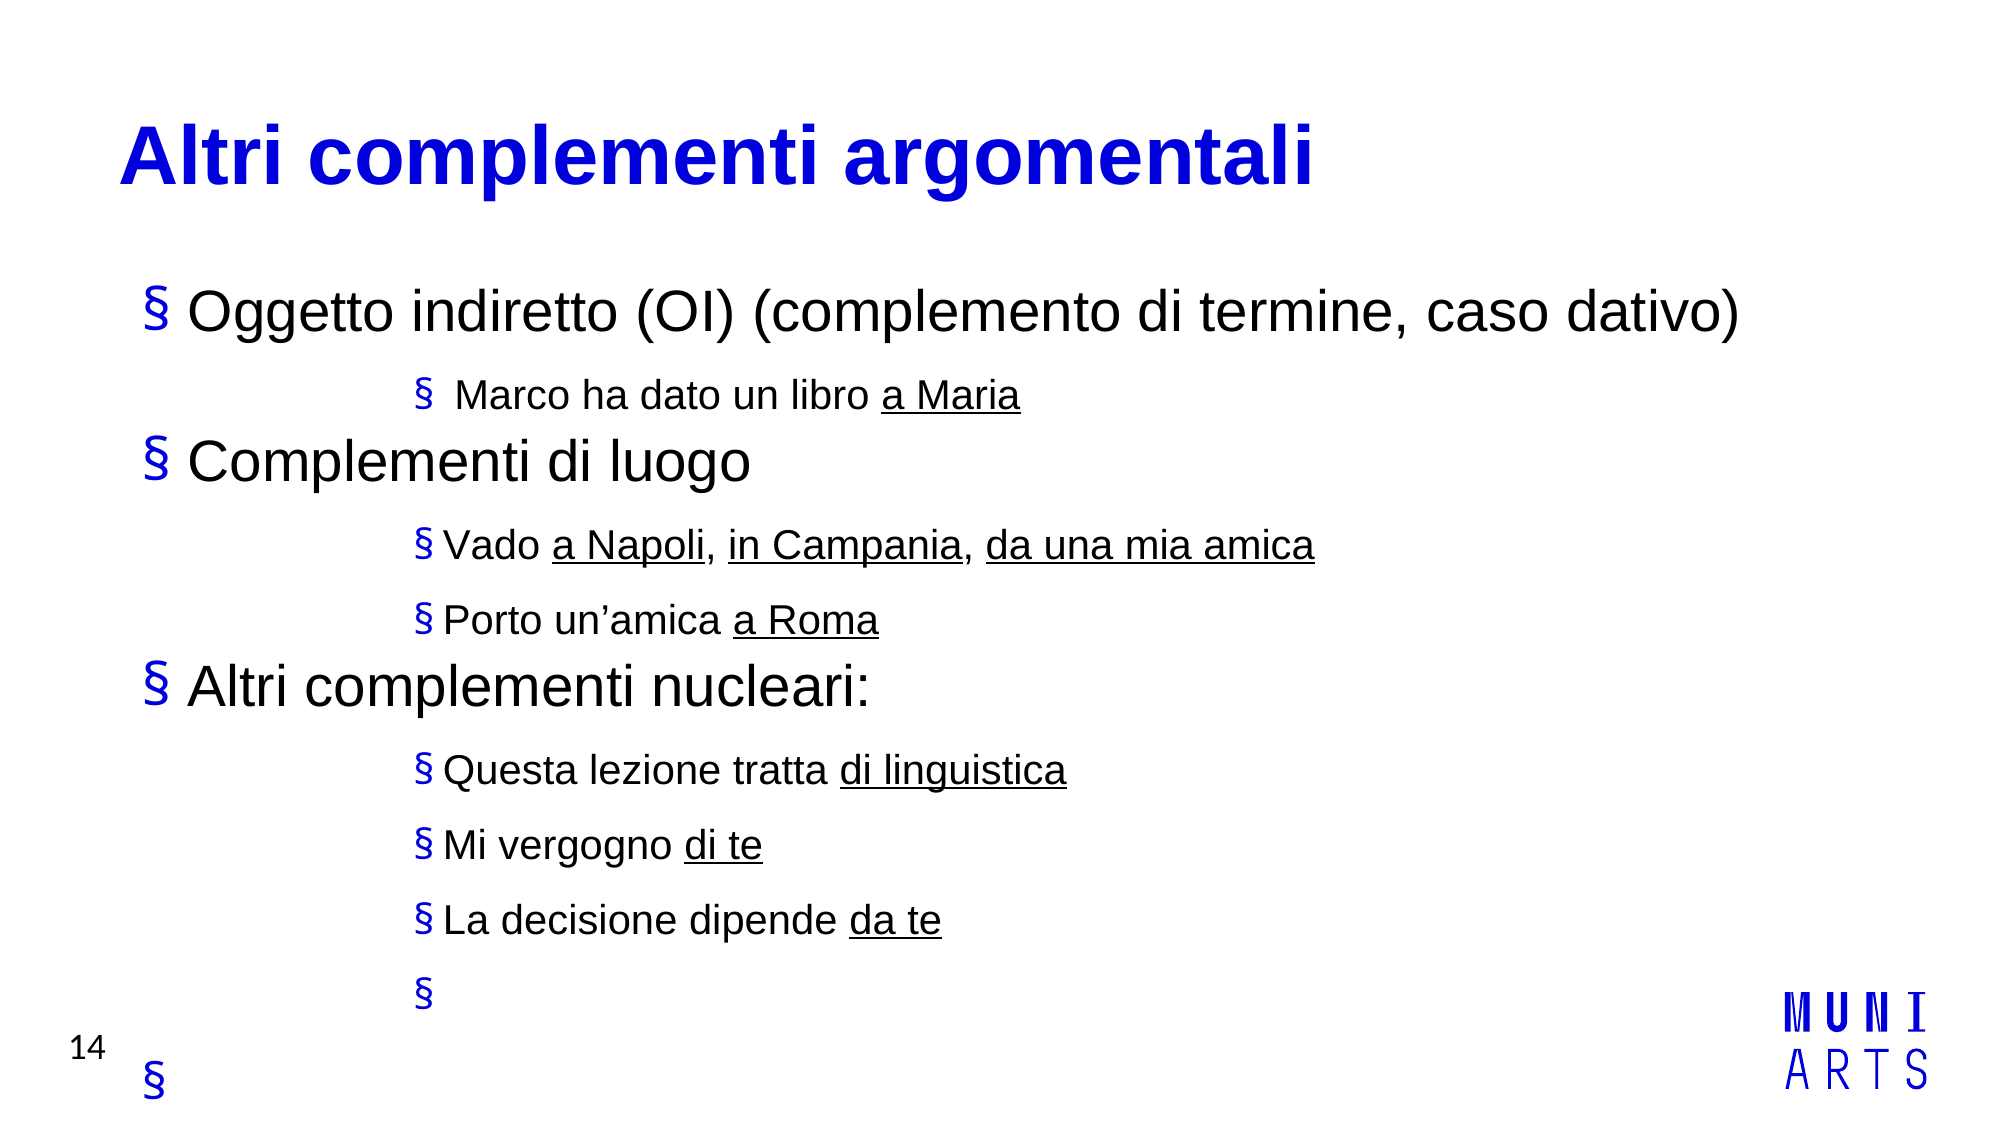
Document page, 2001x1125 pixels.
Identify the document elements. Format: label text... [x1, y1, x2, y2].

text_box [67, 1021, 110, 1063]
title Altri complementi argomentali [118, 118, 1883, 193]
list Oggetto indiretto (OI) (complemento di termine, caso dativo) Marco ha dato un libro a Maria Complementi di luogo Vado a Napoli, in Campania, da una mia amica Porto un’amica a Roma Altri complementi nucleari: Questa lezione tratta di linguistica Mi vergogno di te La decisione dipende da te [118, 268, 1976, 981]
